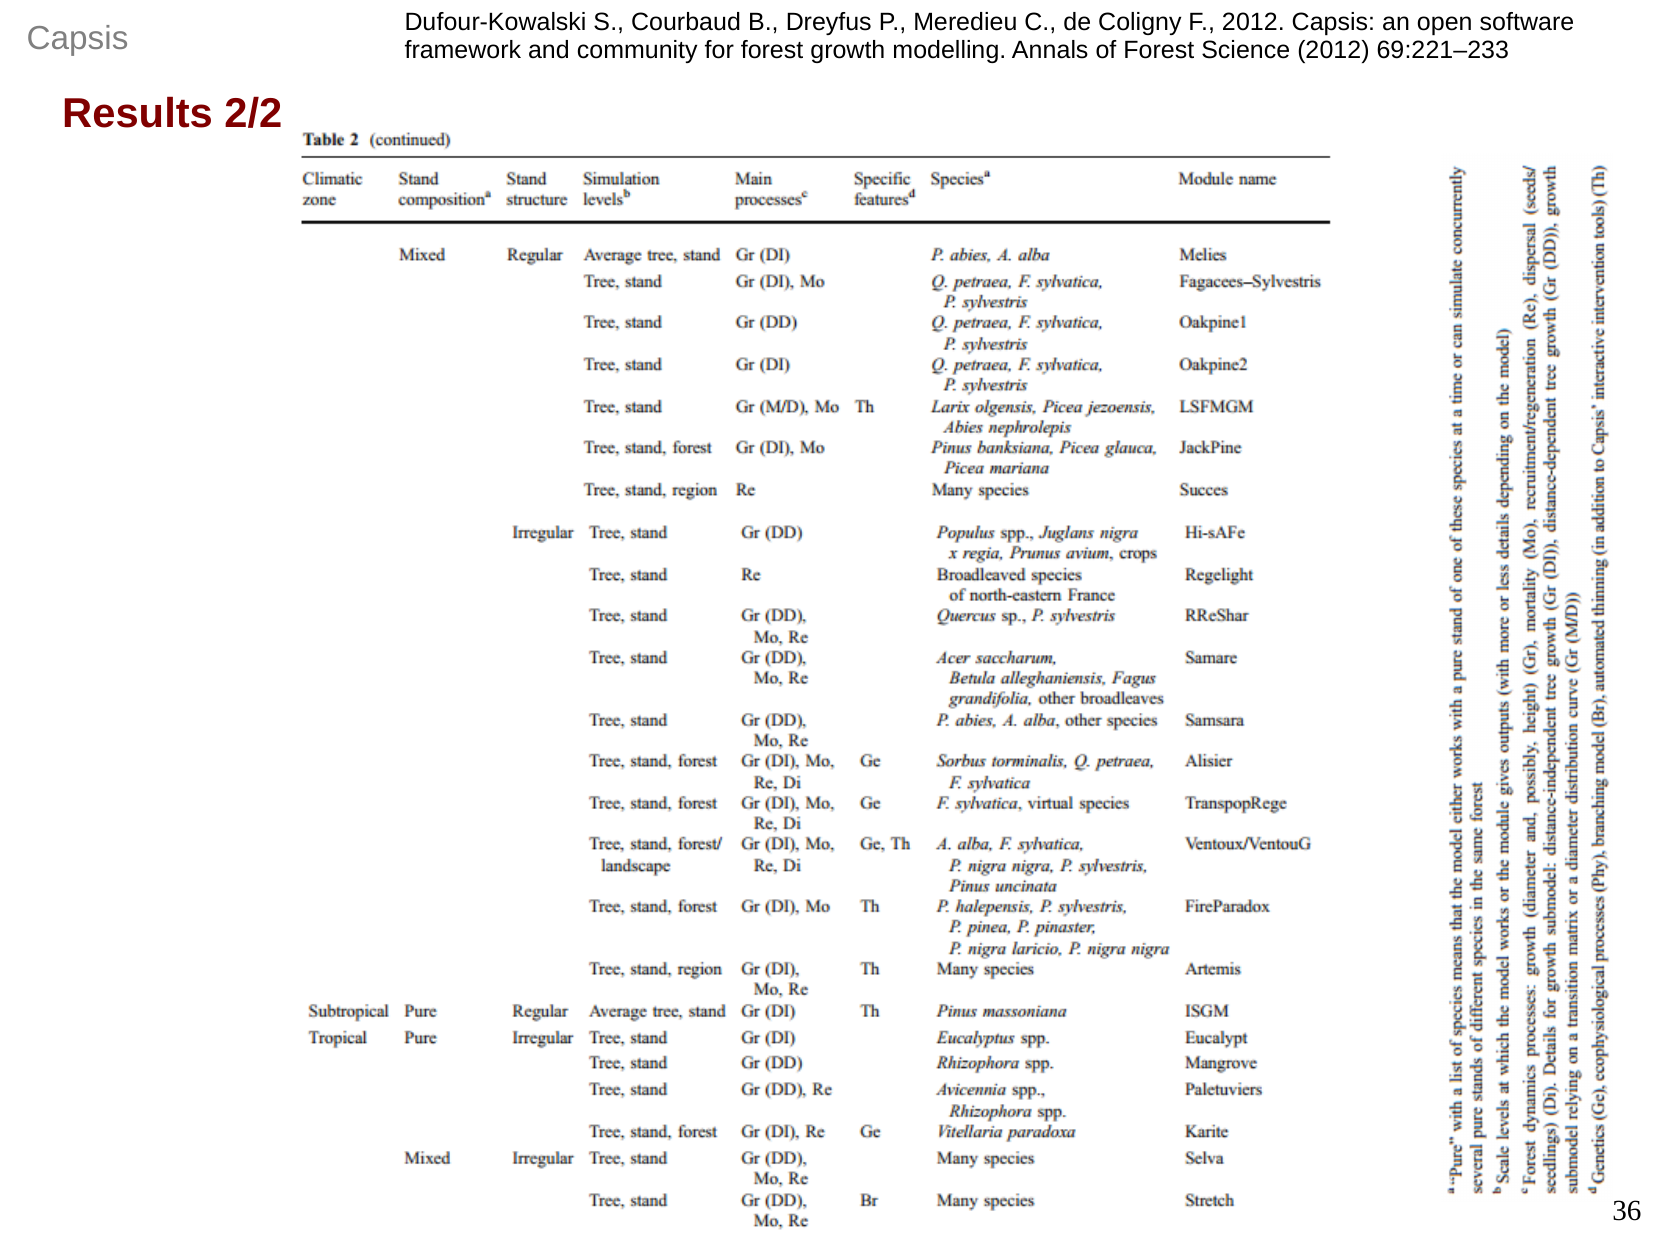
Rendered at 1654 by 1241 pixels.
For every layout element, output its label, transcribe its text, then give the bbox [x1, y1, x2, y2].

text_box Capsis [11, 11, 426, 64]
picture [292, 245, 1358, 1236]
picture [1441, 153, 1613, 1203]
picture [294, 144, 1346, 232]
text_box Results 2/2 [47, 82, 1418, 144]
text_box Dufour-Kowalski S., Courbaud B., Dreyfus P., Meredieu C., de Coligny F., 2012. Capsis: an open software framework and community for forest growth modelling. Annals of Forest Science (2012) 69:221–233 [389, 0, 1595, 71]
